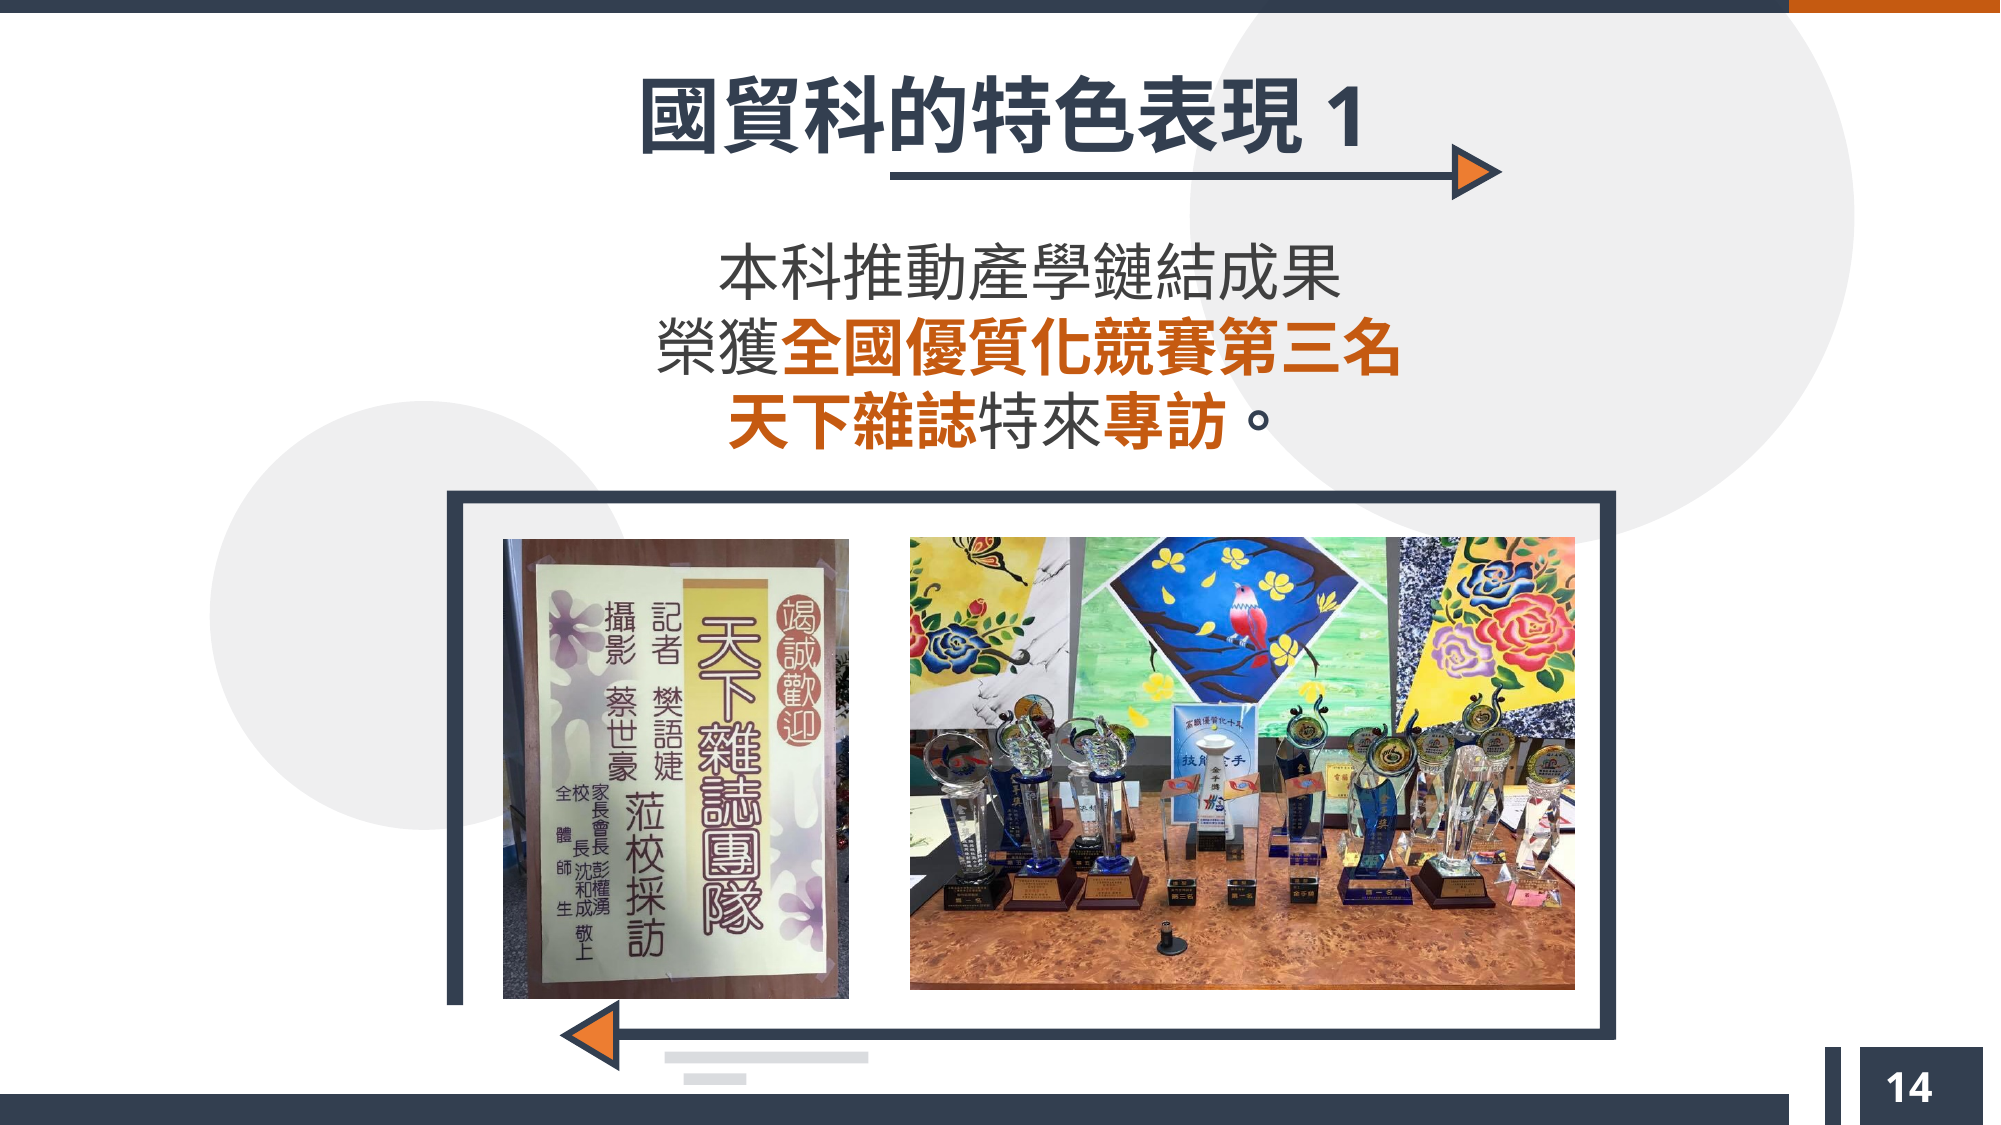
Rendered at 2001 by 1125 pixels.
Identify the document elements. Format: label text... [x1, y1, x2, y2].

picture [910, 537, 1575, 990]
picture [503, 539, 849, 999]
text_box 國貿科的特色表現1 [594, 55, 1415, 172]
text_box [665, 1052, 868, 1063]
text_box [209, 0, 1855, 1066]
text_box [684, 1073, 746, 1085]
text_box 本科推動產學鏈結成果 榮獲全國優質化競賽第三名 天下雜誌特來專訪。 [577, 225, 1484, 465]
